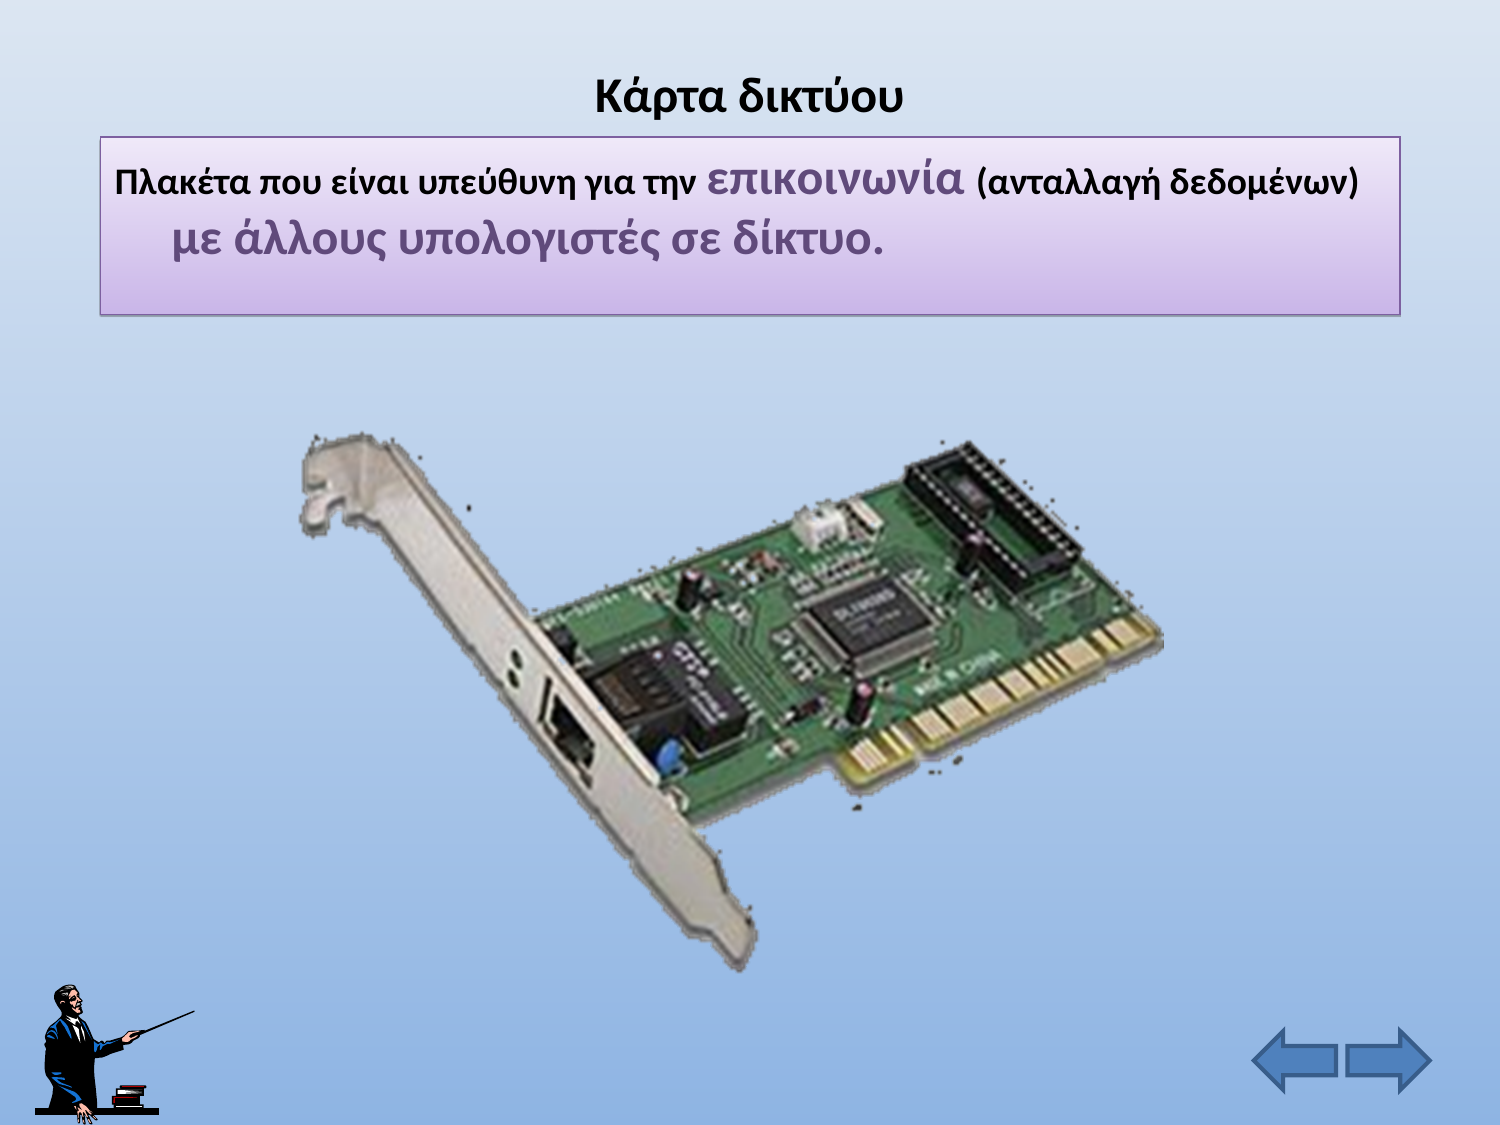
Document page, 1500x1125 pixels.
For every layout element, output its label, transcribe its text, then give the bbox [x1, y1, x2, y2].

text_box Πλακέτα που είναι υπεύθυνη για την επικοινωνία (ανταλλαγή δεδομένων) με άλλους υπολογιστές σε δίκτυο. [100, 137, 1400, 315]
picture [277, 324, 1165, 1010]
title Κάρτα δικτύου [75, 45, 1426, 141]
